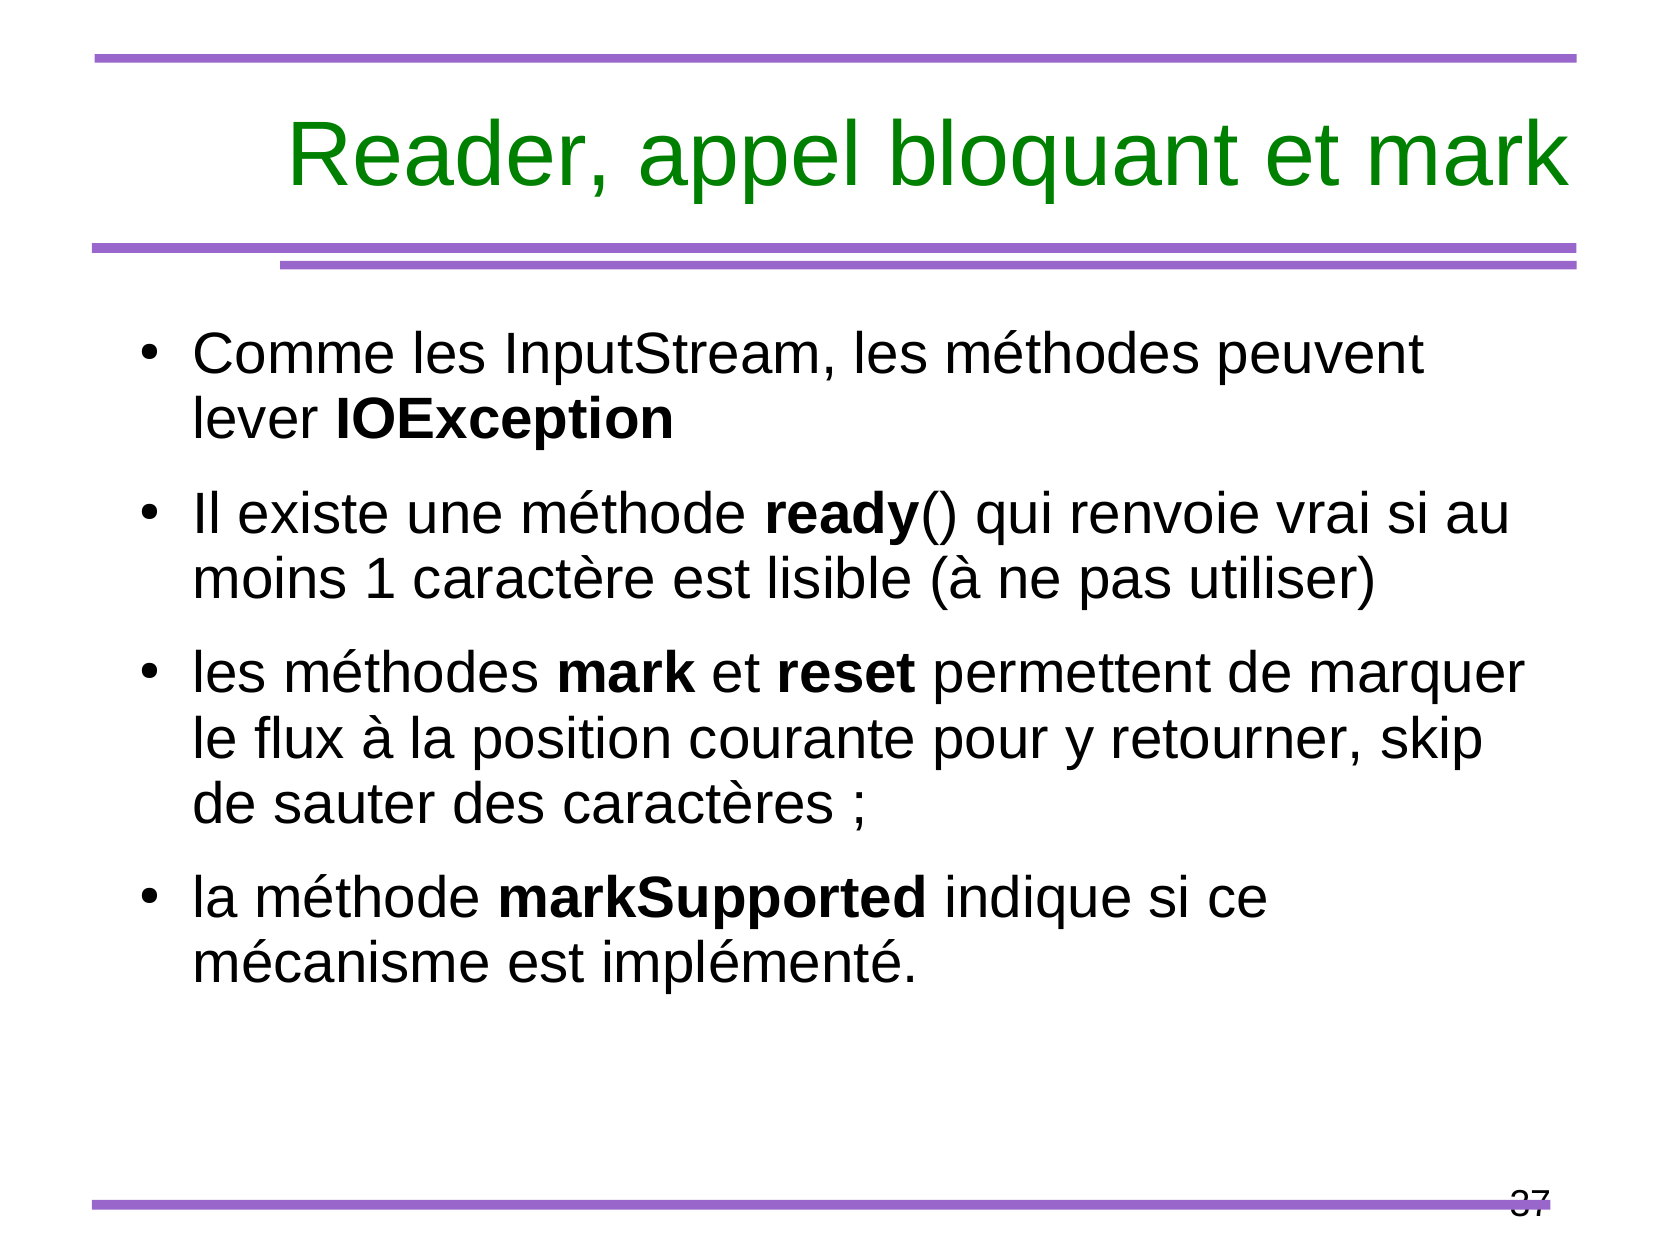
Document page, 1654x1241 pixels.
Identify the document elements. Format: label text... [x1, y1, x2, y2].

list Comme les InputStream, les méthodes peuvent lever IOException Il existe une méthode ready() qui renvoie vrai si au moins 1 caractère est lisible (à ne pas utiliser) les méthodes mark et reset permettent de marquer le flux à la position courante pour y retourner, skip de sauter des caractères ; la méthode markSupported indique si ce mécanisme est implémenté. [121, 321, 1534, 1103]
title Reader, appel bloquant et mark [82, 49, 1572, 257]
